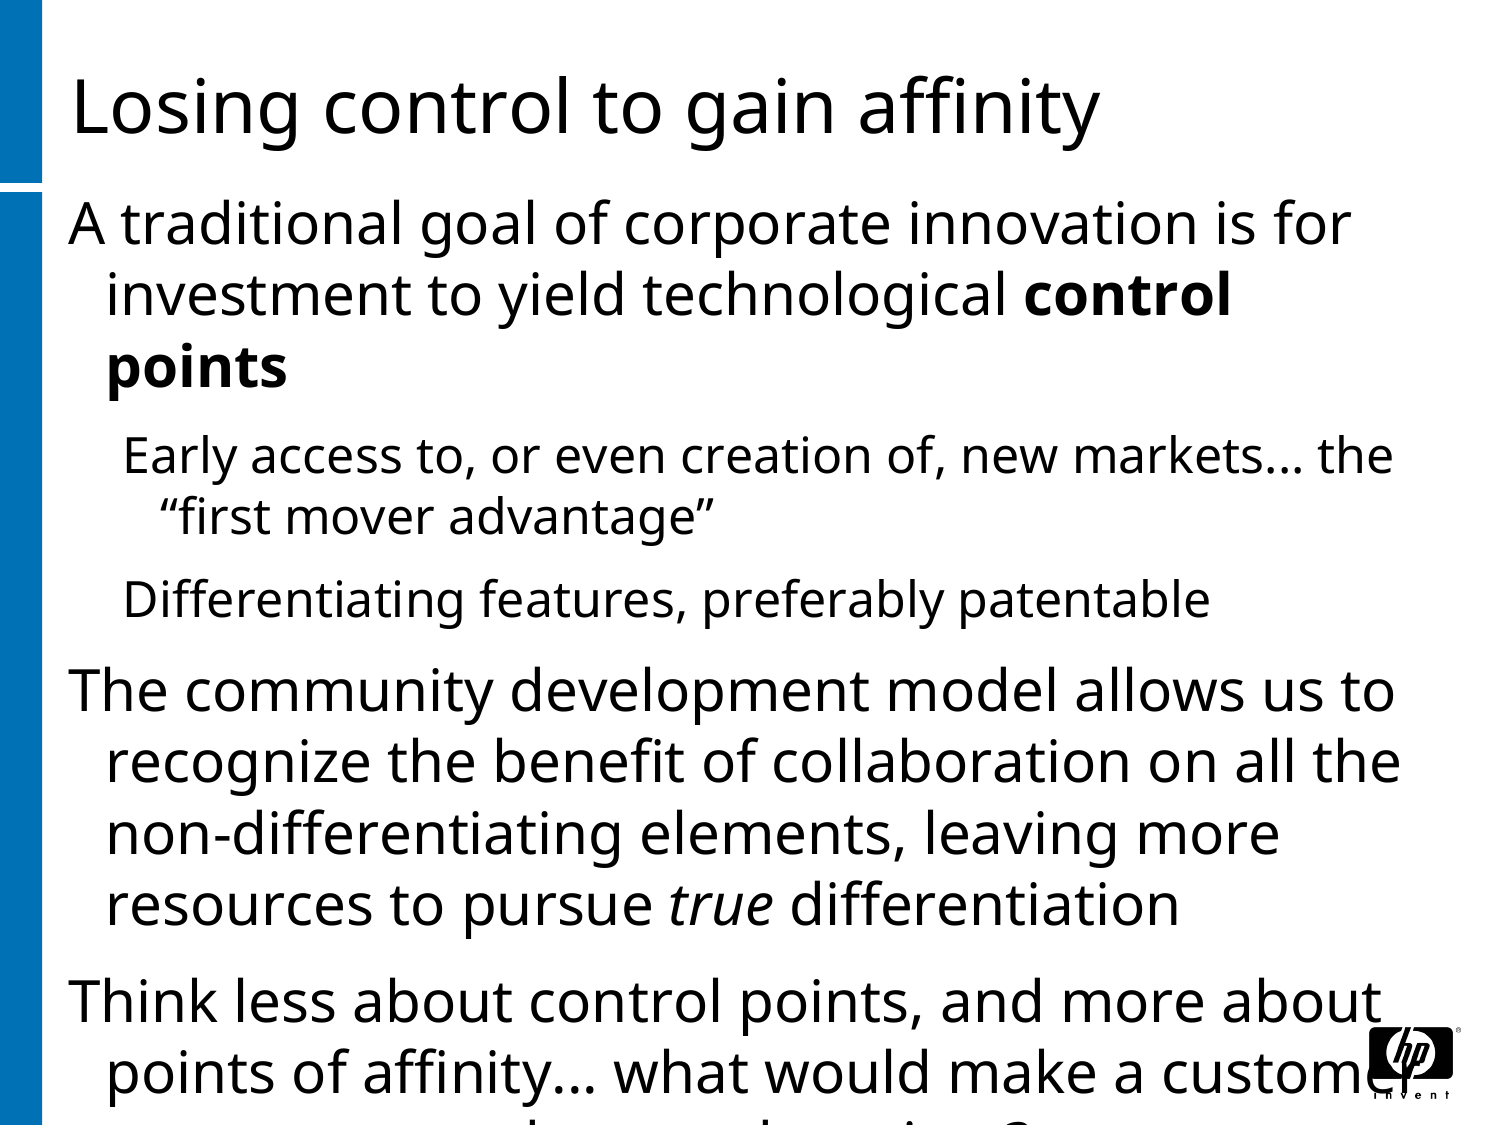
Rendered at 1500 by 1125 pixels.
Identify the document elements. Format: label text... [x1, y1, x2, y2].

picture [1369, 1027, 1461, 1099]
list A traditional goal of corporate innovation is for investment to yield technological control points Early access to, or even creation of, new markets... the “first mover advantage” Differentiating features, preferably patentable The community development model allows us to recognize the benefit of collaboration on all the non-differentiating elements, leaving more resources to pursue true differentiation Think less about control points, and more about points of affinity... what would make a customer want your products and services? [68, 187, 1425, 1093]
title Losing control to gain affinity [70, 0, 1425, 187]
